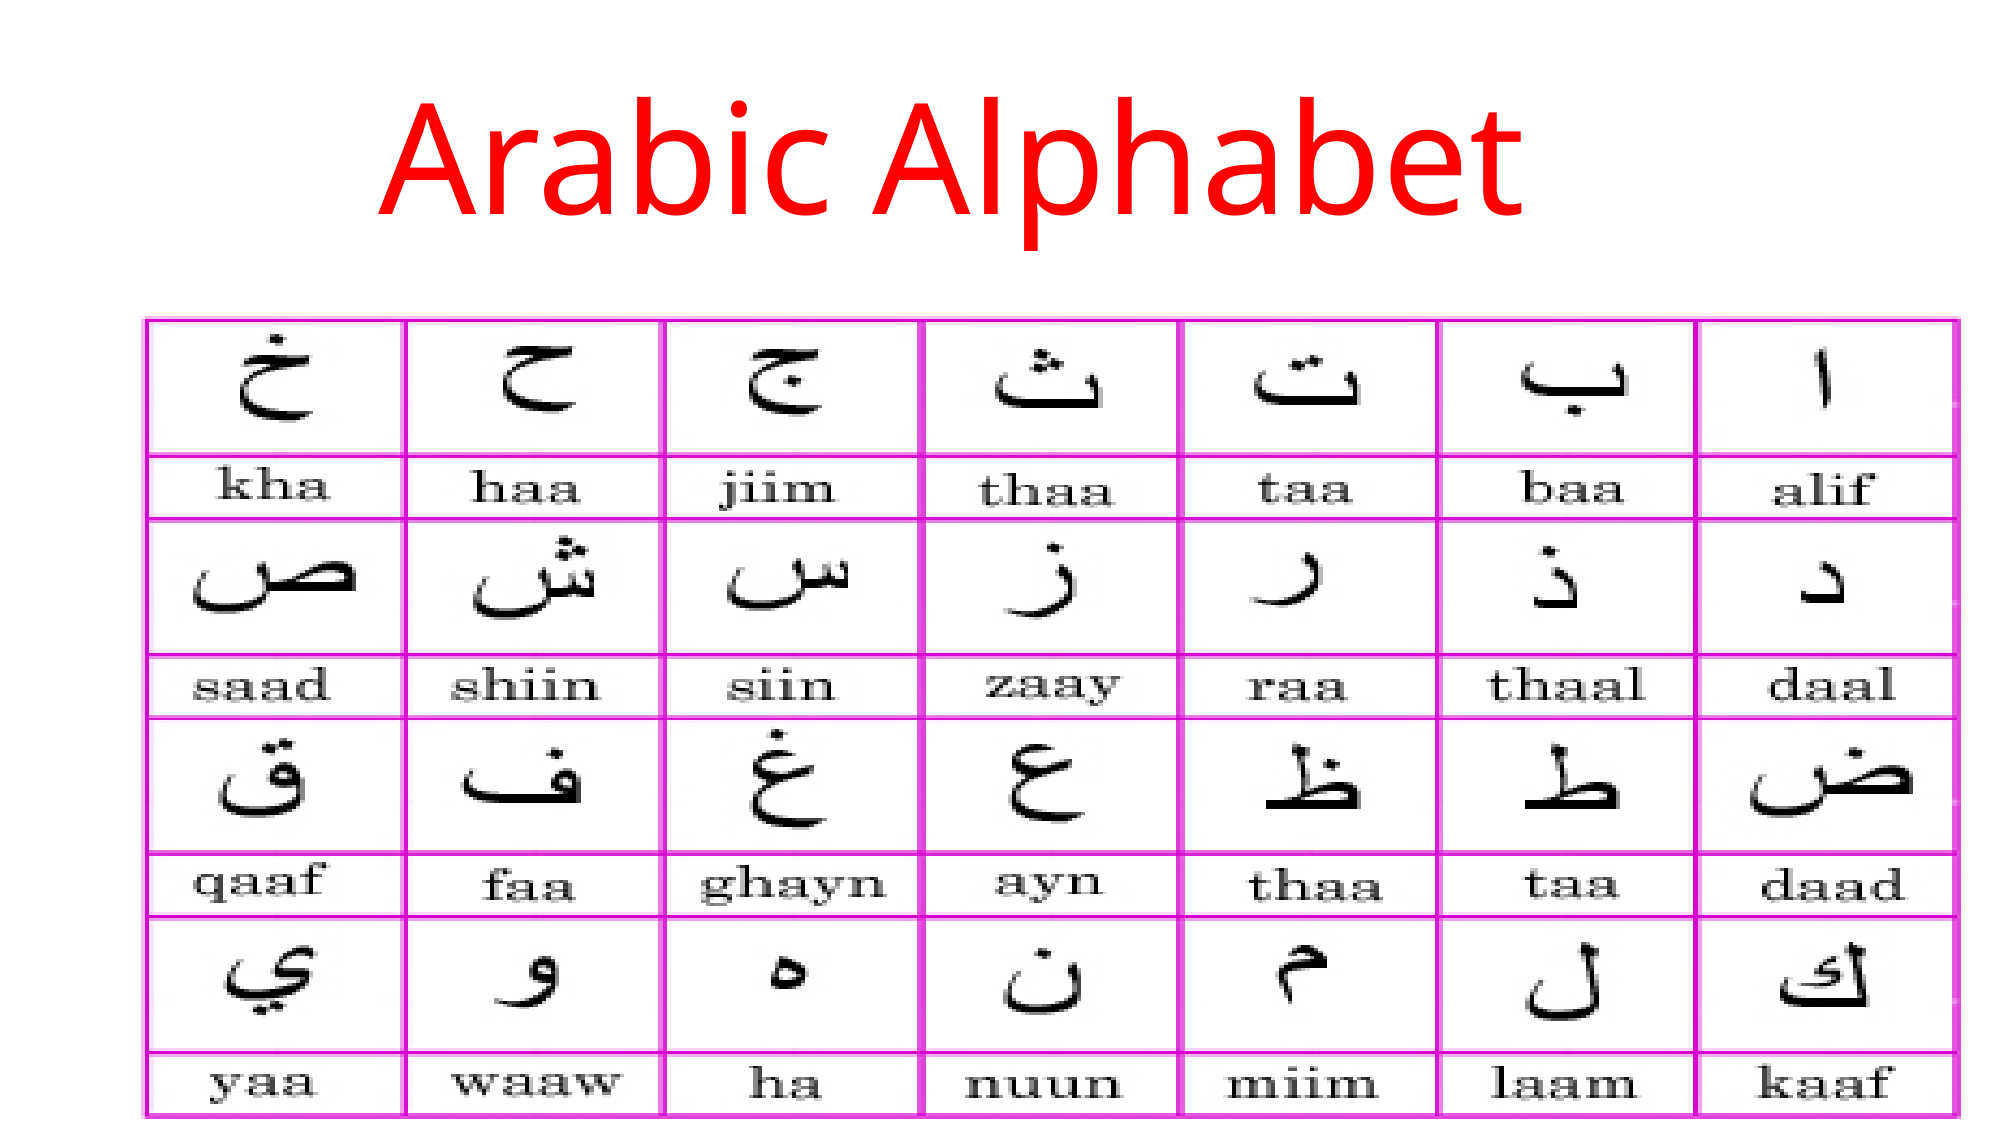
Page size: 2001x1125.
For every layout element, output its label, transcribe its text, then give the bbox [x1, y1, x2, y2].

picture [137, 314, 1970, 1125]
title Arabic Alphabet [363, 55, 1637, 274]
